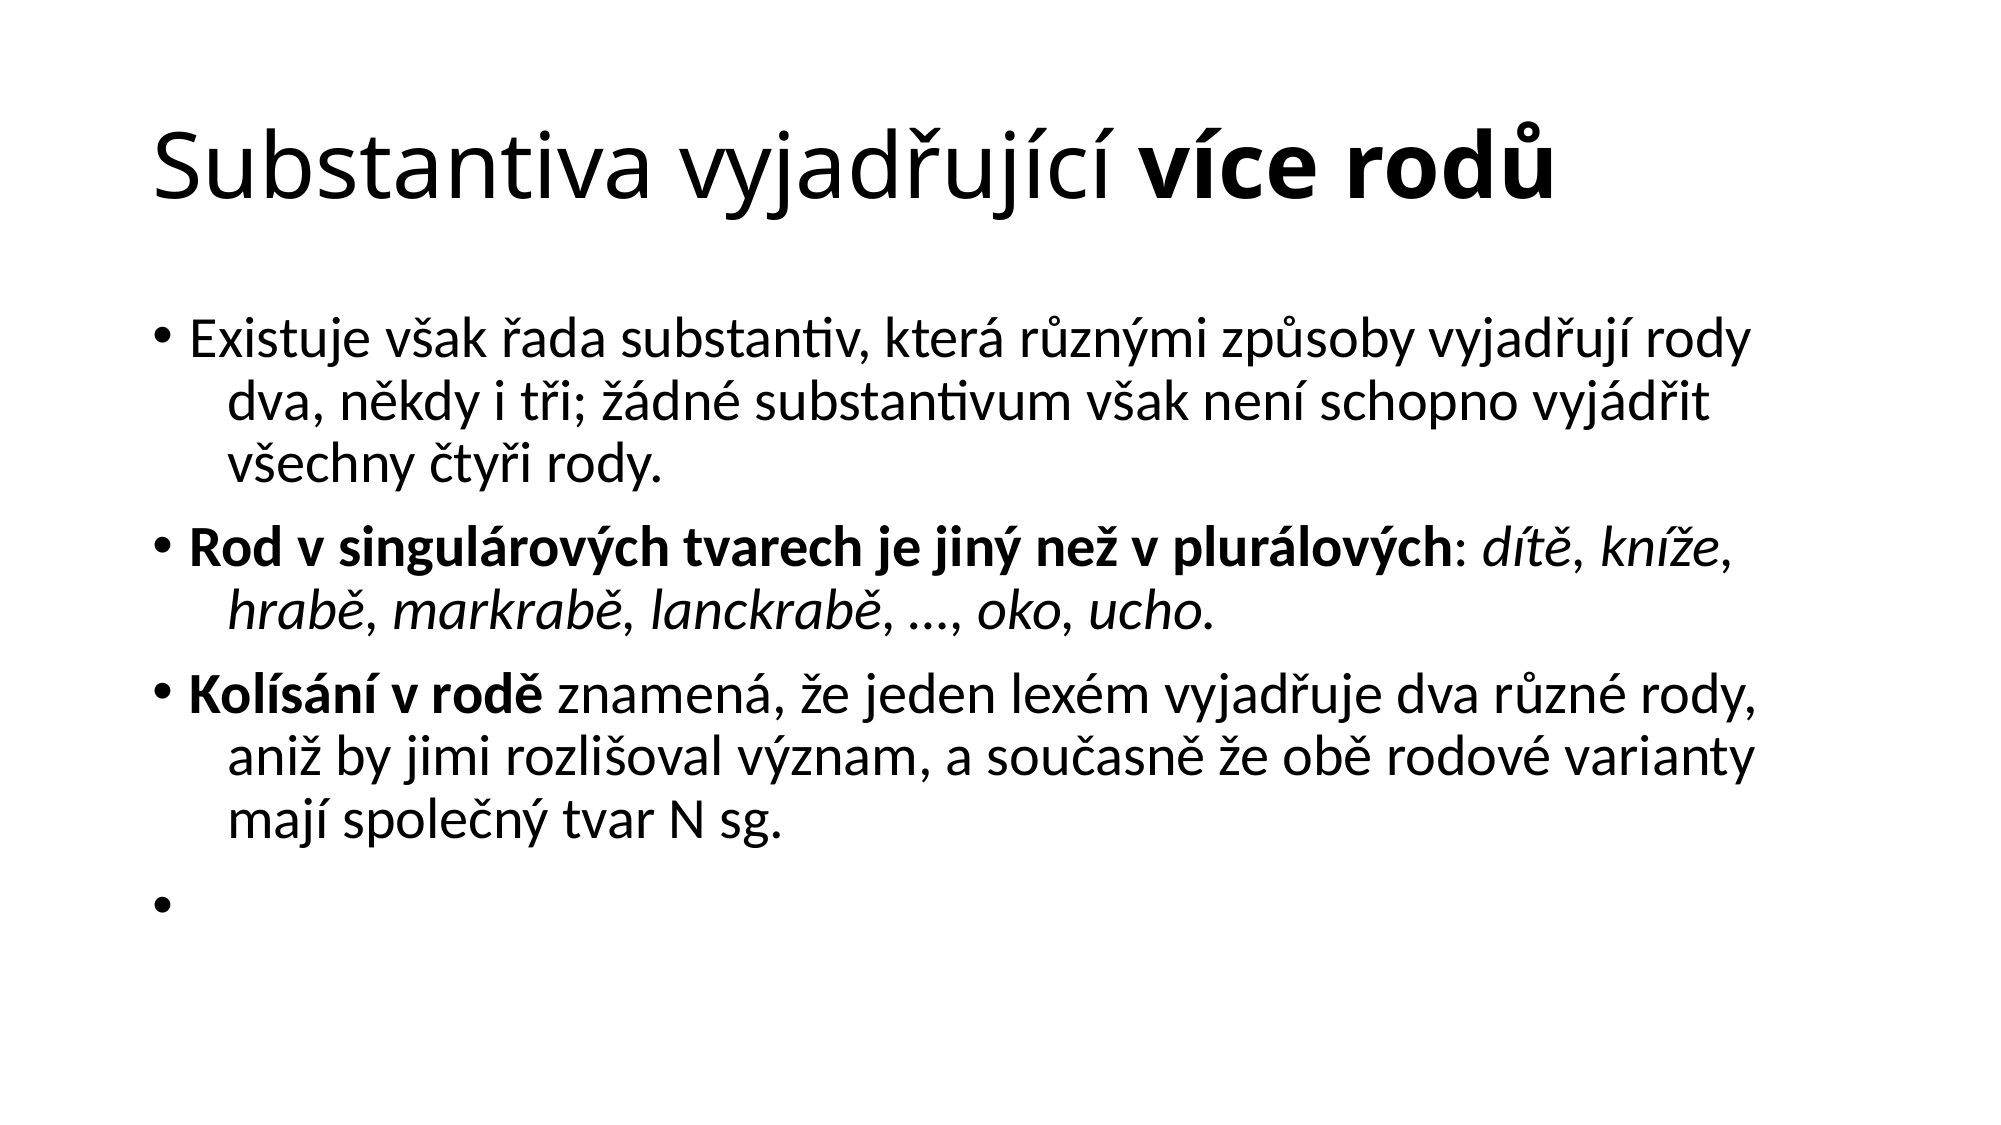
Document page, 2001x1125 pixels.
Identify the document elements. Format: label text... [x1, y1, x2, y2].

list Existuje však řada substantiv, která různými způsoby vyjadřují rody dva, někdy i tři; žádné substantivum však není schopno vyjádřit všechny čtyři rody. Rod v singulárových tvarech je jiný než v plurálových: dítě, kníže, hrabě, markrabě, lanckrabě, …, oko, ucho. Kolísání v rodě znamená, že jeden lexém vyjadřuje dva různé rody, aniž by jimi rozlišoval význam, a současně že obě rodové varianty mají společný tvar N sg. [137, 299, 1863, 1014]
title Substantiva vyjadřující více rodů [137, 59, 1863, 278]
